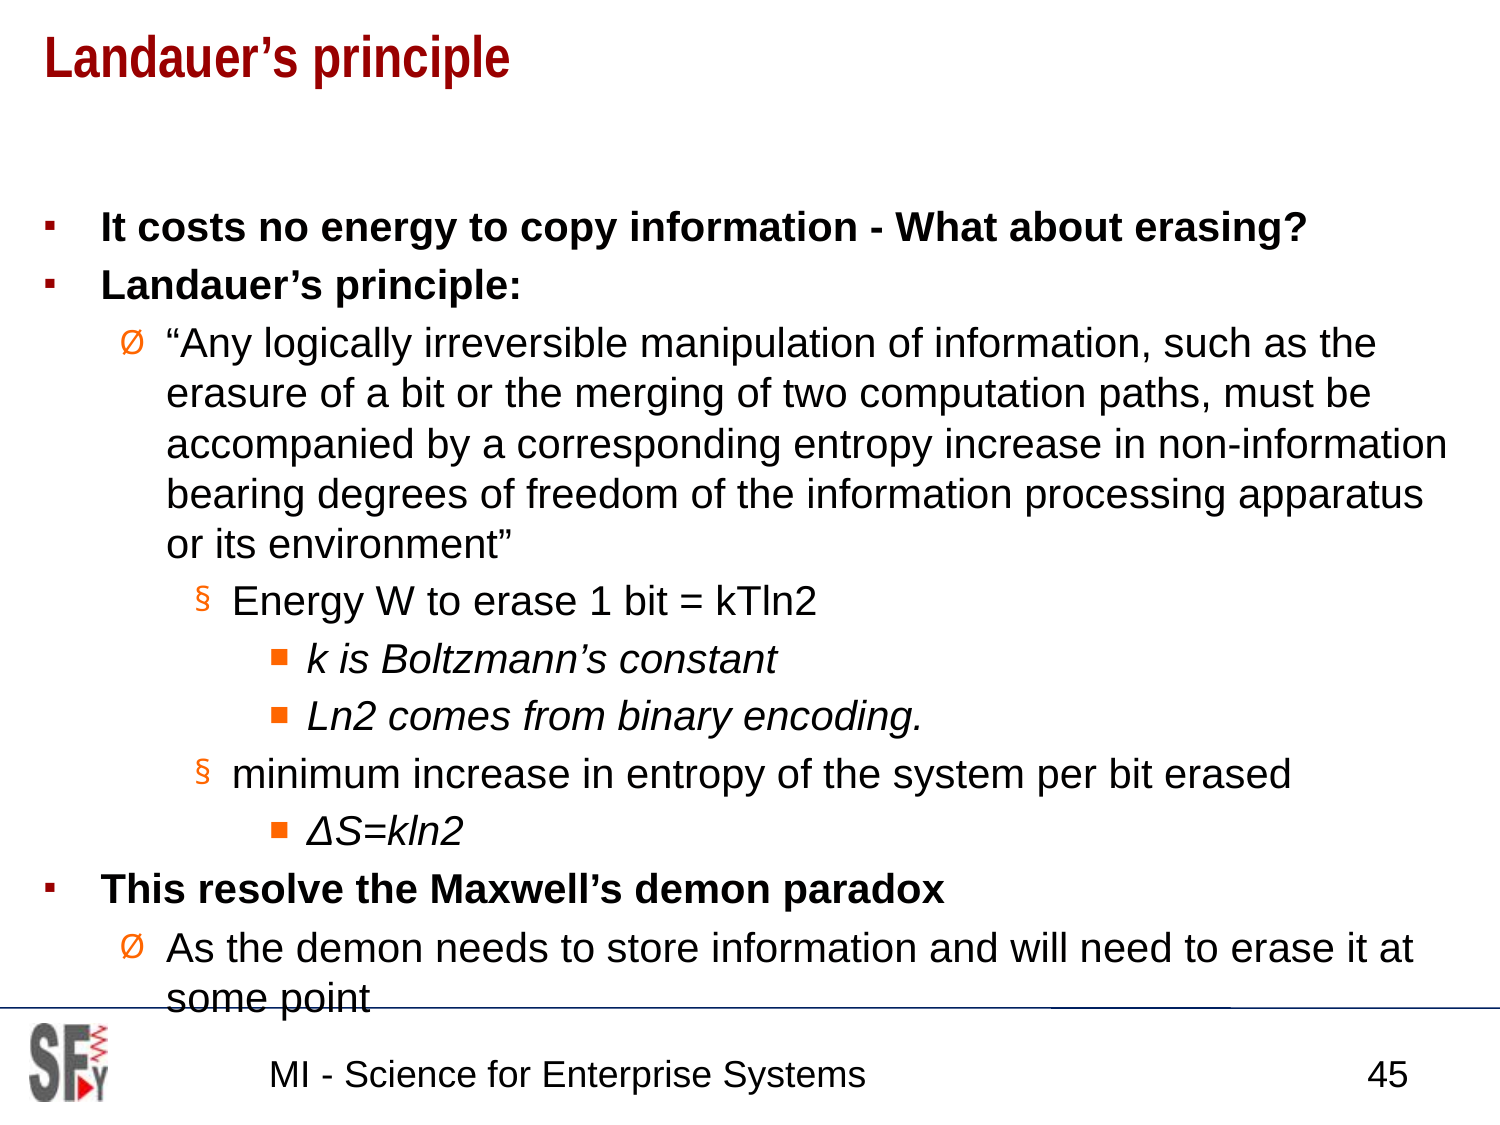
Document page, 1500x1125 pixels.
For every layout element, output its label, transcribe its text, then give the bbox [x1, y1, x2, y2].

footer MI - Science for Enterprise Systems [253, 1034, 1336, 1103]
picture [29, 1023, 108, 1102]
title Landauer’s principle [29, 12, 1471, 138]
slide_number <numéro> [1352, 1034, 1490, 1103]
list It costs no energy to copy information - What about erasing? Landauer’s principle: “Any logically irreversible manipulation of information, such as the erasure of a bit or the merging of two computation paths, must be accompanied by a corresponding entropy increase in non-information bearing degrees of freedom of the information processing apparatus or its environment” Energy W to erase 1 bit = kTln2 k is Boltzmann’s constant Ln2 comes from binary encoding. minimum increase in entropy of the system per bit erased ΔS=kln2 This resolve the Maxwell’s demon paradox As the demon needs to store information and will need to erase it at some point [29, 184, 1471, 988]
